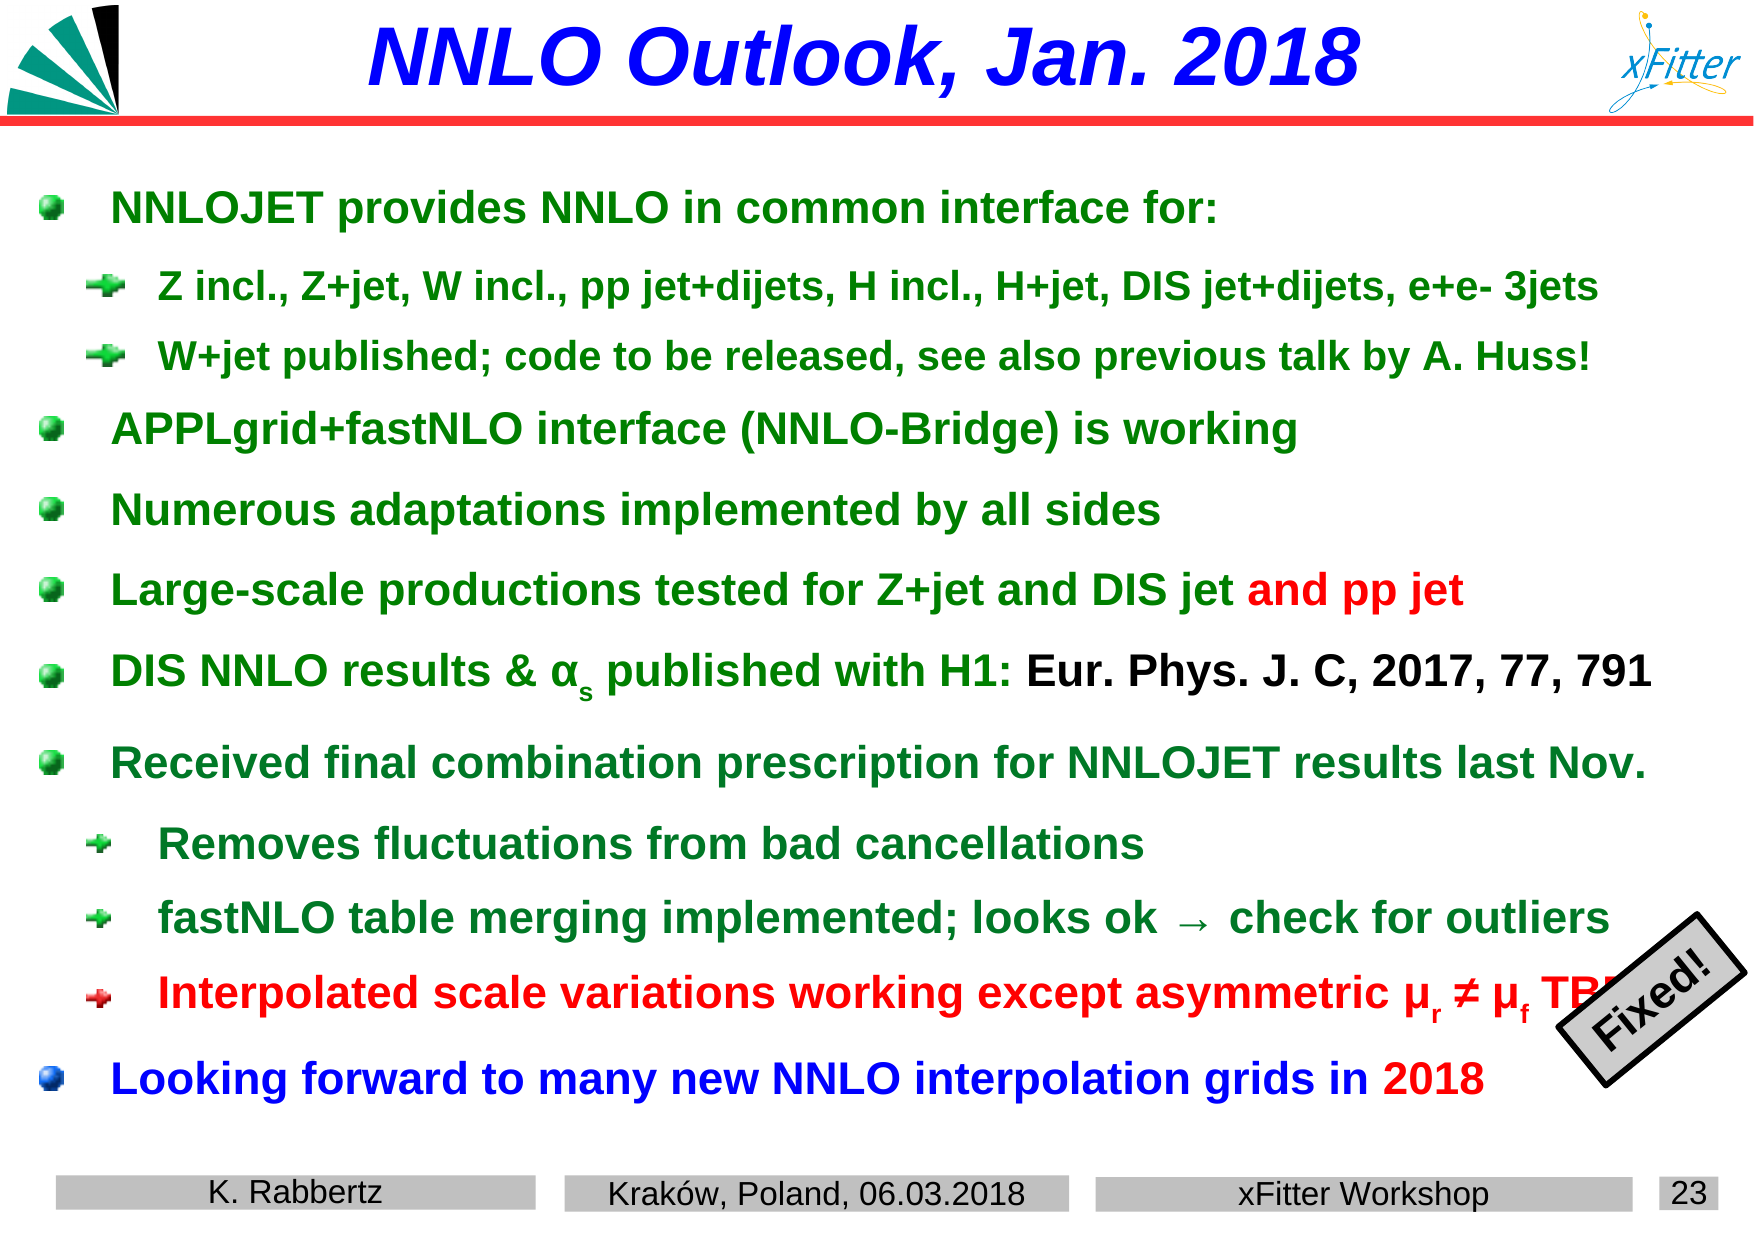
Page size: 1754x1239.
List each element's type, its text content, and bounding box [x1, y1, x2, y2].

title NNLO Outlook, Jan. 2018 [123, 0, 1606, 114]
picture [1609, 11, 1741, 113]
text_box Fixed! [1558, 914, 1745, 1086]
list NNLOJET provides NNLO in common interface for: Z incl., Z+jet, W incl., pp jet+dijets, H incl., H+jet, DIS jet+dijets, e+e- 3jets W+jet published; code to be released, see also previous talk by A. Huss! APPLgrid+fastNLO interface (NNLO-Bridge) is working Numerous adaptations implemented by all sides Large-scale productions tested for Z+jet and DIS jet and pp jet DIS NNLO results & αs published with H1: Eur. Phys. J. C, 2017, 77, 791 Received final combination prescription for NNLOJET results last Nov. Removes fluctuations from bad cancellations fastNLO table merging implemented; looks ok → check for outliers Interpolated scale variations working except asymmetric μr ≠ μf TBD Looking forward to many new NNLO interpolation grids in 2018 [27, 181, 1730, 1106]
picture [7, 5, 119, 116]
